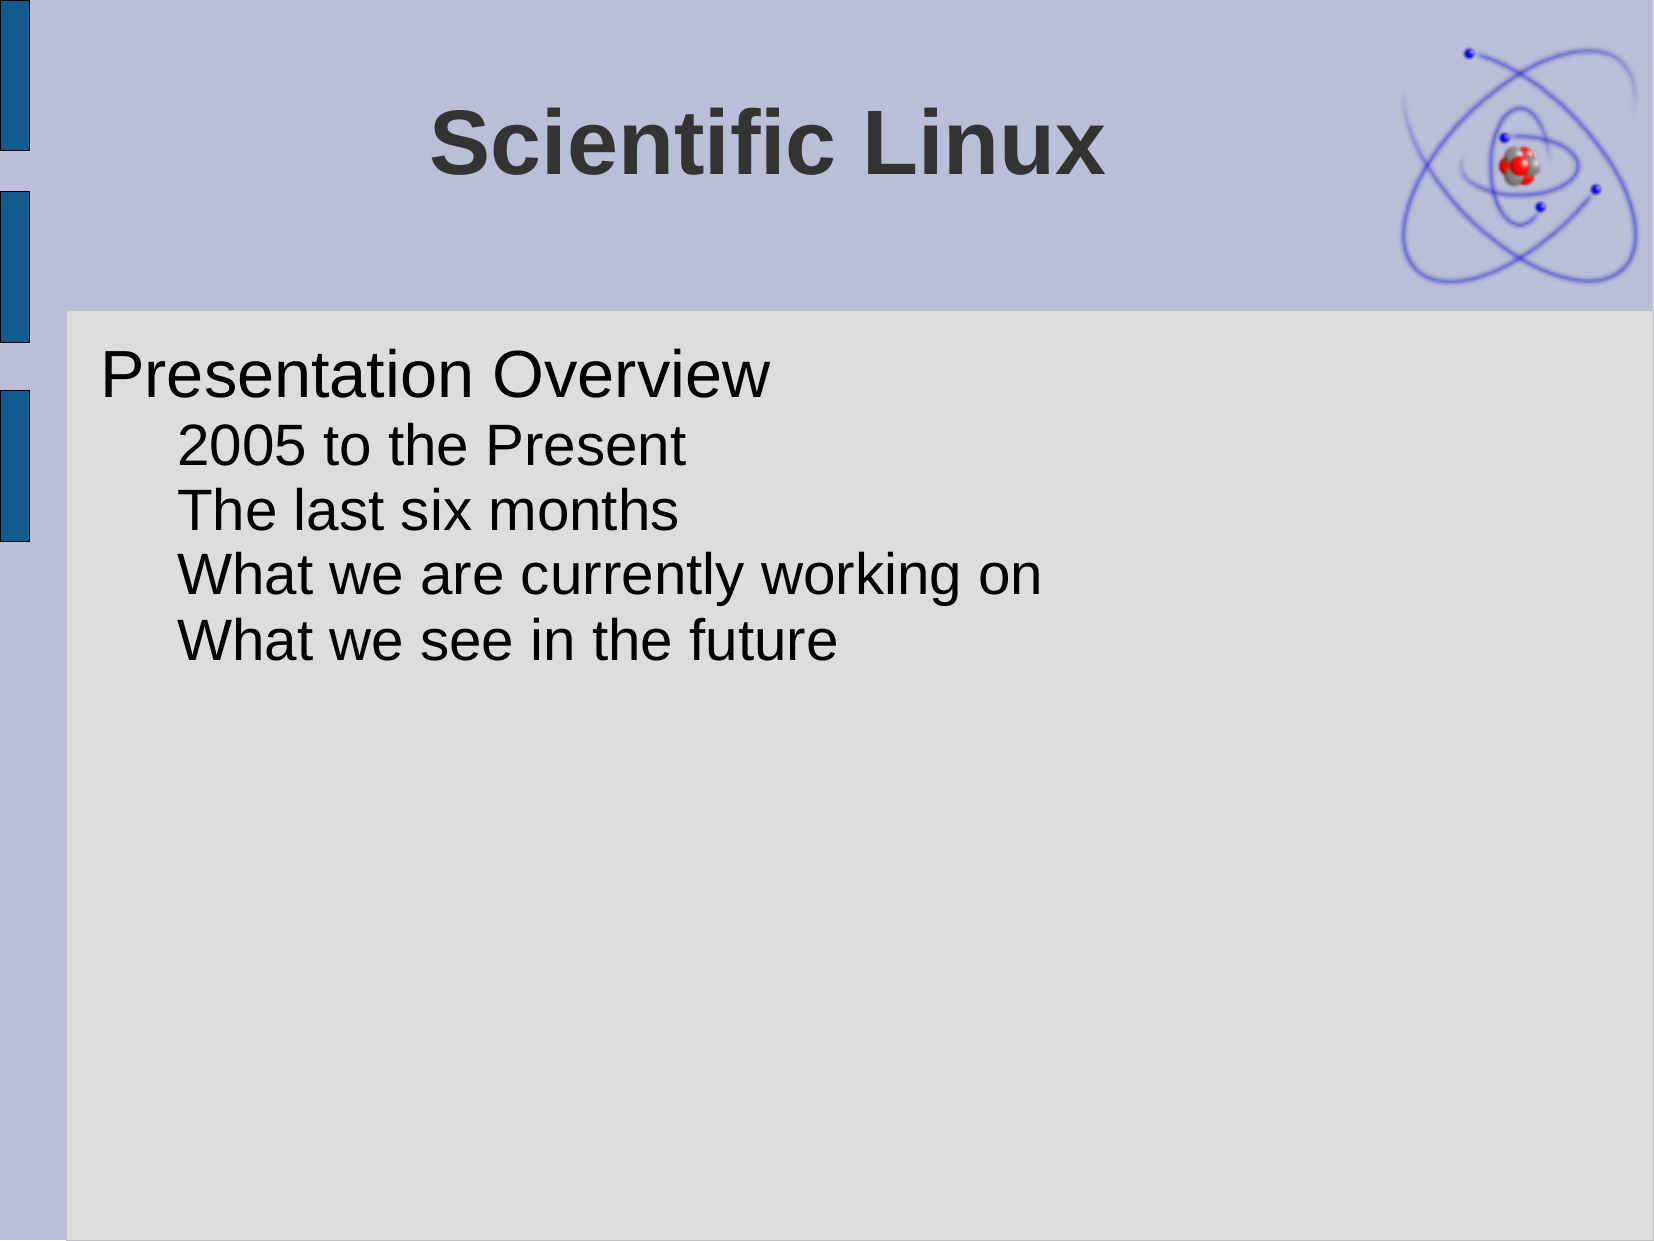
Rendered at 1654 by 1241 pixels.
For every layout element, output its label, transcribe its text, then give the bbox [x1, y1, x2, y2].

title Scientific Linux [75, 39, 1463, 247]
picture [1386, 33, 1654, 301]
list Presentation Overview 2005 to the Present The last six months What we are currently working on What we see in the future [82, 337, 1571, 1109]
